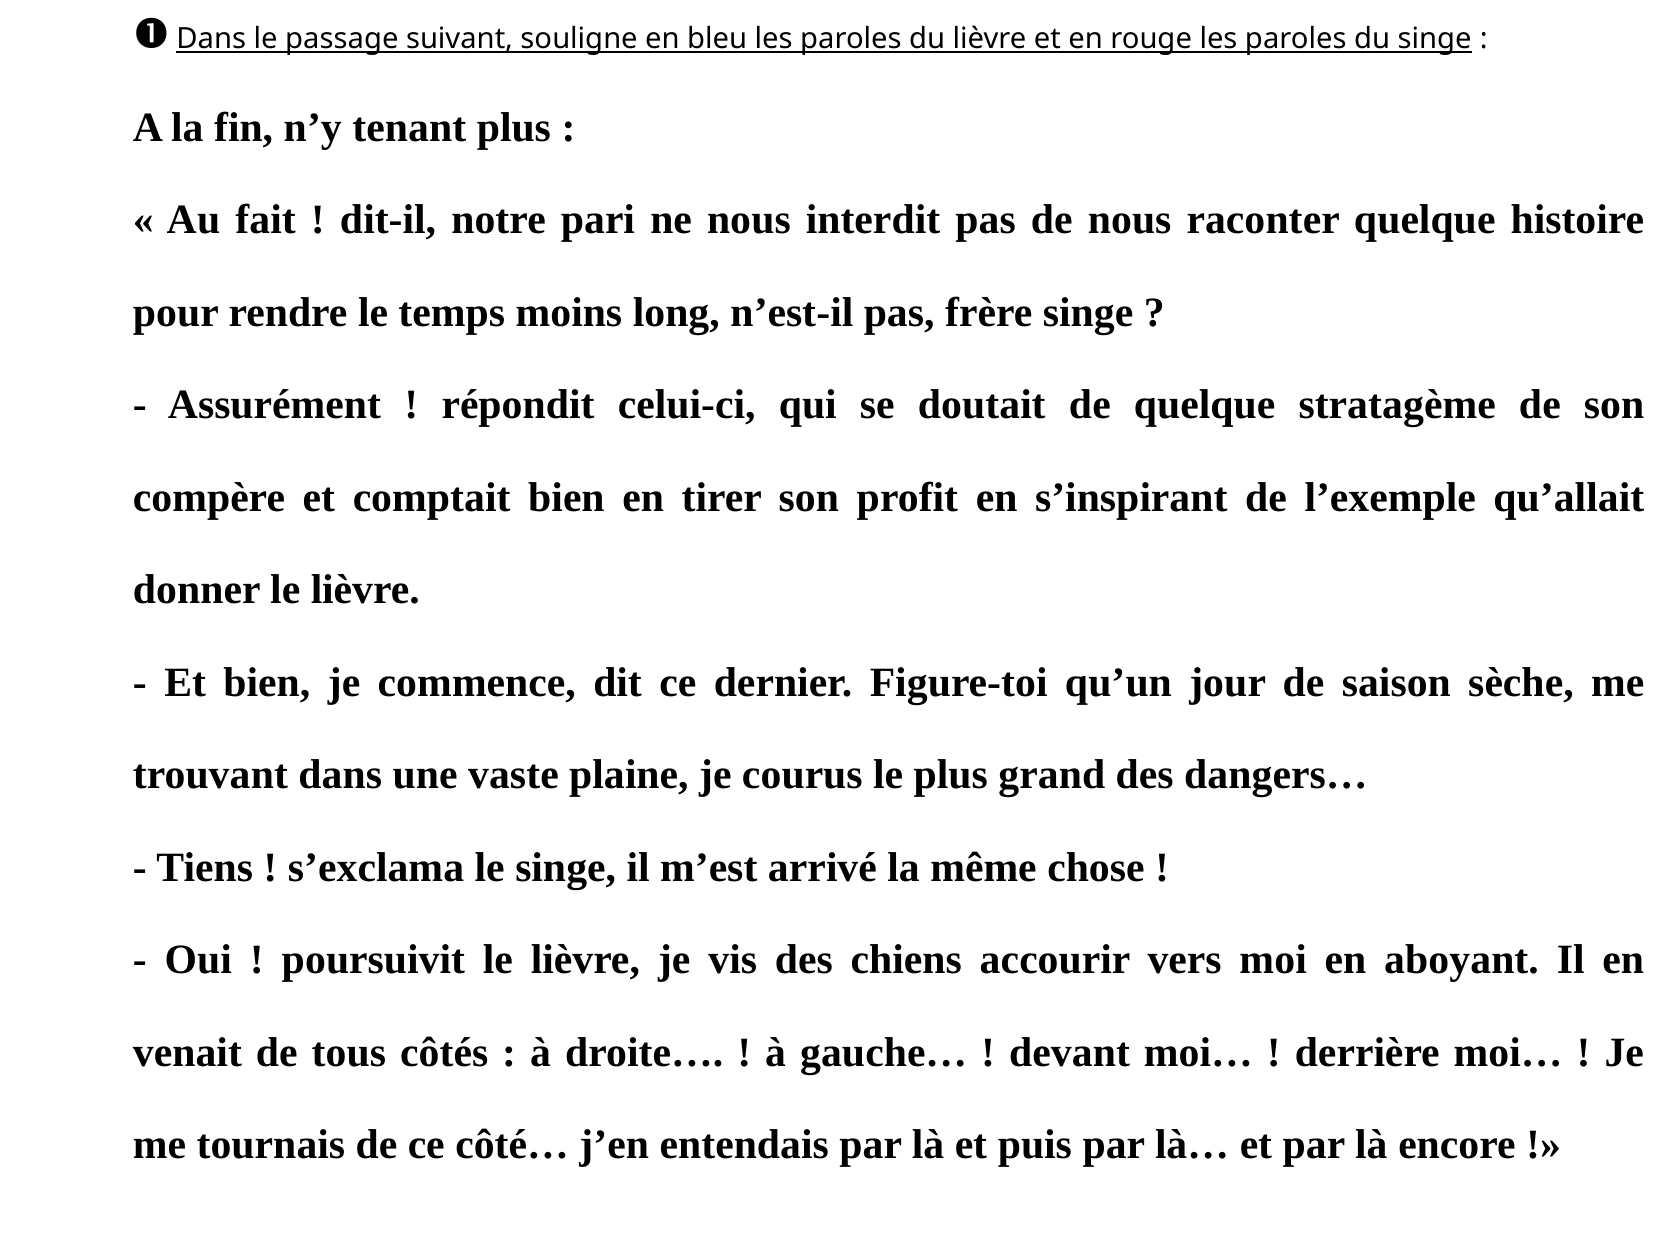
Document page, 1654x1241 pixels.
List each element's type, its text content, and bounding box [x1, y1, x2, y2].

text_box u Dans le passage suivant, souligne en bleu les paroles du lièvre et en rouge les paroles du singe : A la fin, n’y tenant plus : « Au fait ! dit-il, notre pari ne nous interdit pas de nous raconter quelque histoire pour rendre le temps moins long, n’est-il pas, frère singe ? - Assurément ! répondit celui-ci, qui se doutait de quelque stratagème de son compère et comptait bien en tirer son profit en s’inspirant de l’exemple qu’allait donner le lièvre. - Et bien, je commence, dit ce dernier. Figure-toi qu’un jour de saison sèche, me trouvant dans une vaste plaine, je courus le plus grand des dangers… - Tiens ! s’exclama le singe, il m’est arrivé la même chose ! - Oui ! poursuivit le lièvre, je vis des chiens accourir vers moi en aboyant. Il en venait de tous côtés : à droite…. ! à gauche… ! devant moi… ! derrière moi… ! Je me tournais de ce côté… j’en entendais par là et puis par là… et par là encore !» [118, 0, 1654, 1193]
